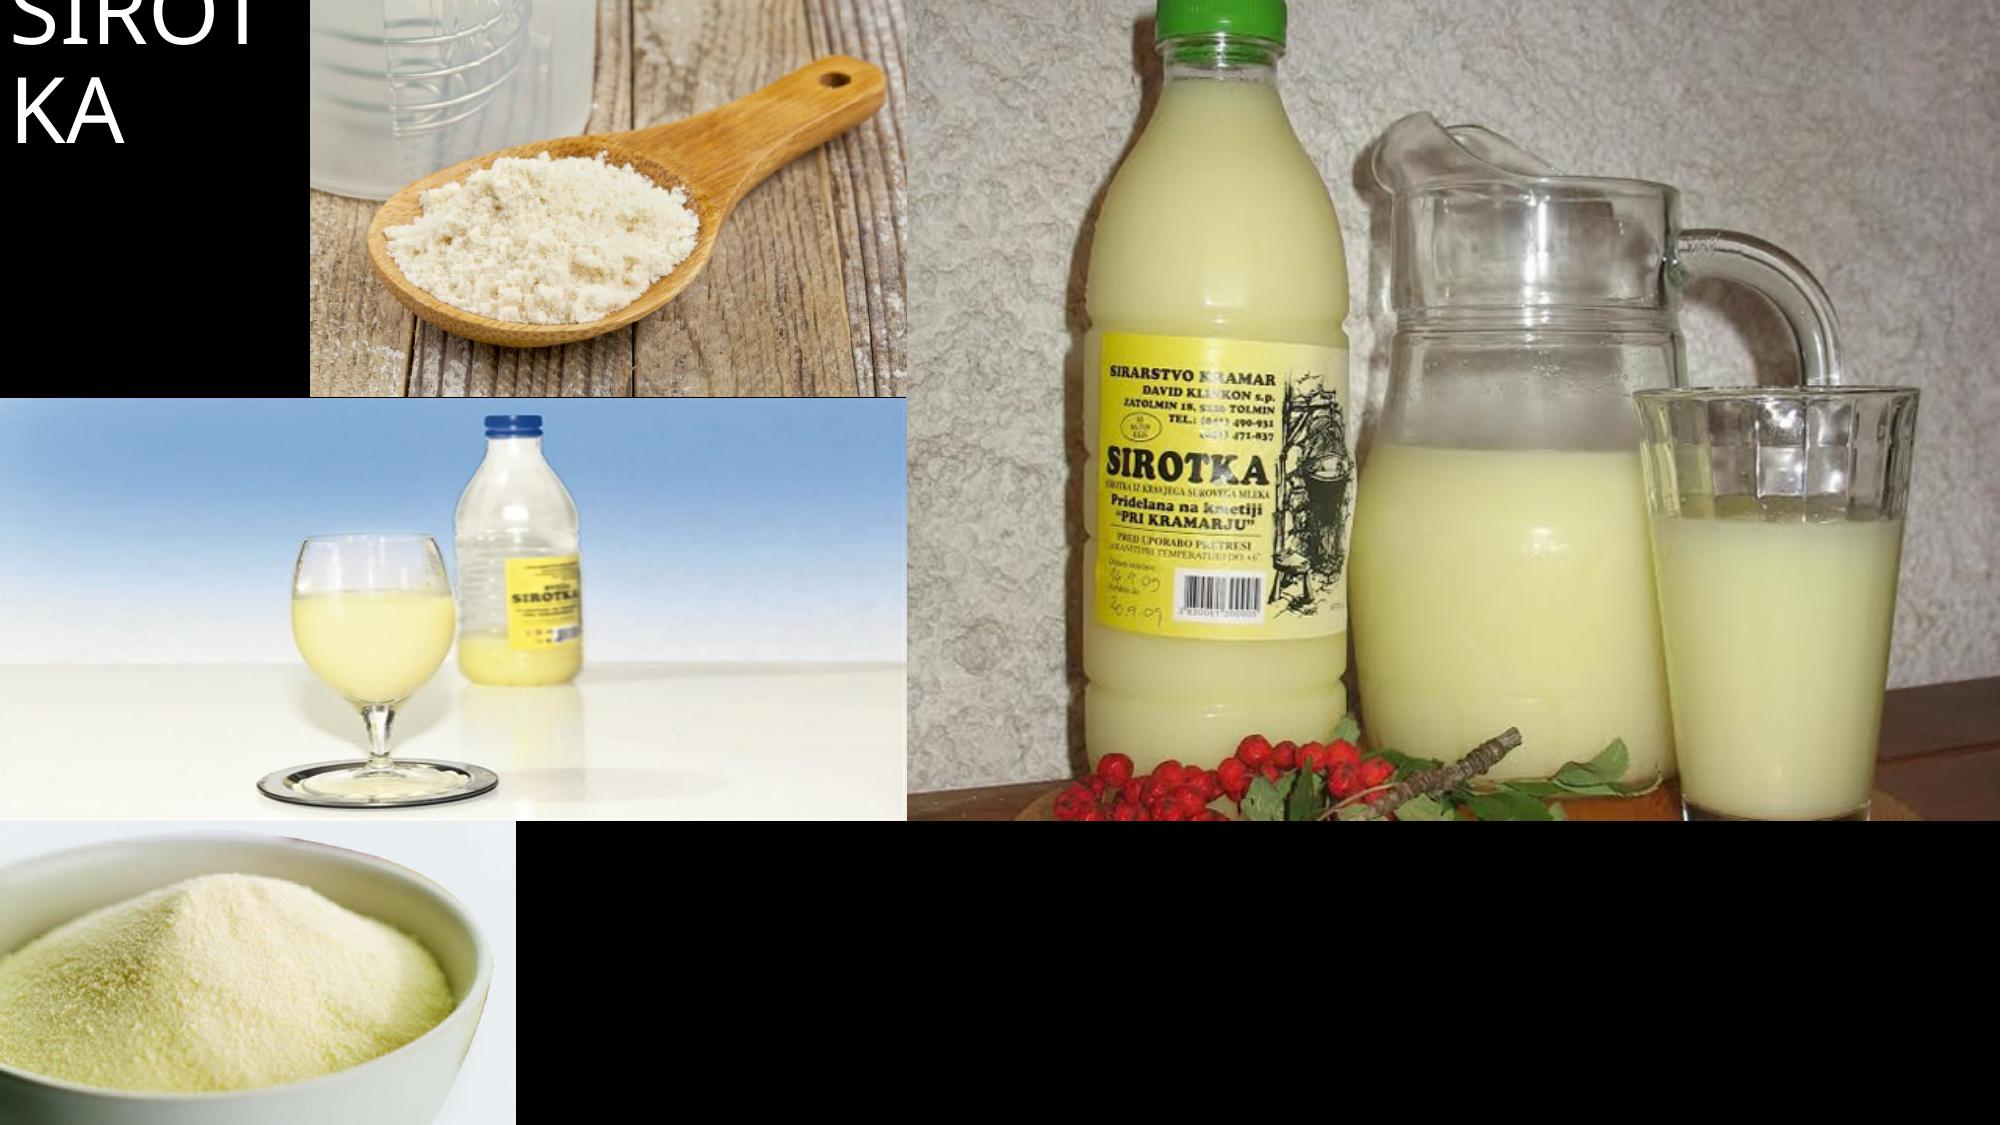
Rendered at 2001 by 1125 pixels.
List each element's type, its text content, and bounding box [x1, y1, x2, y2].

title SIROTKA [0, 0, 310, 173]
picture [0, 0, 2000, 1125]
